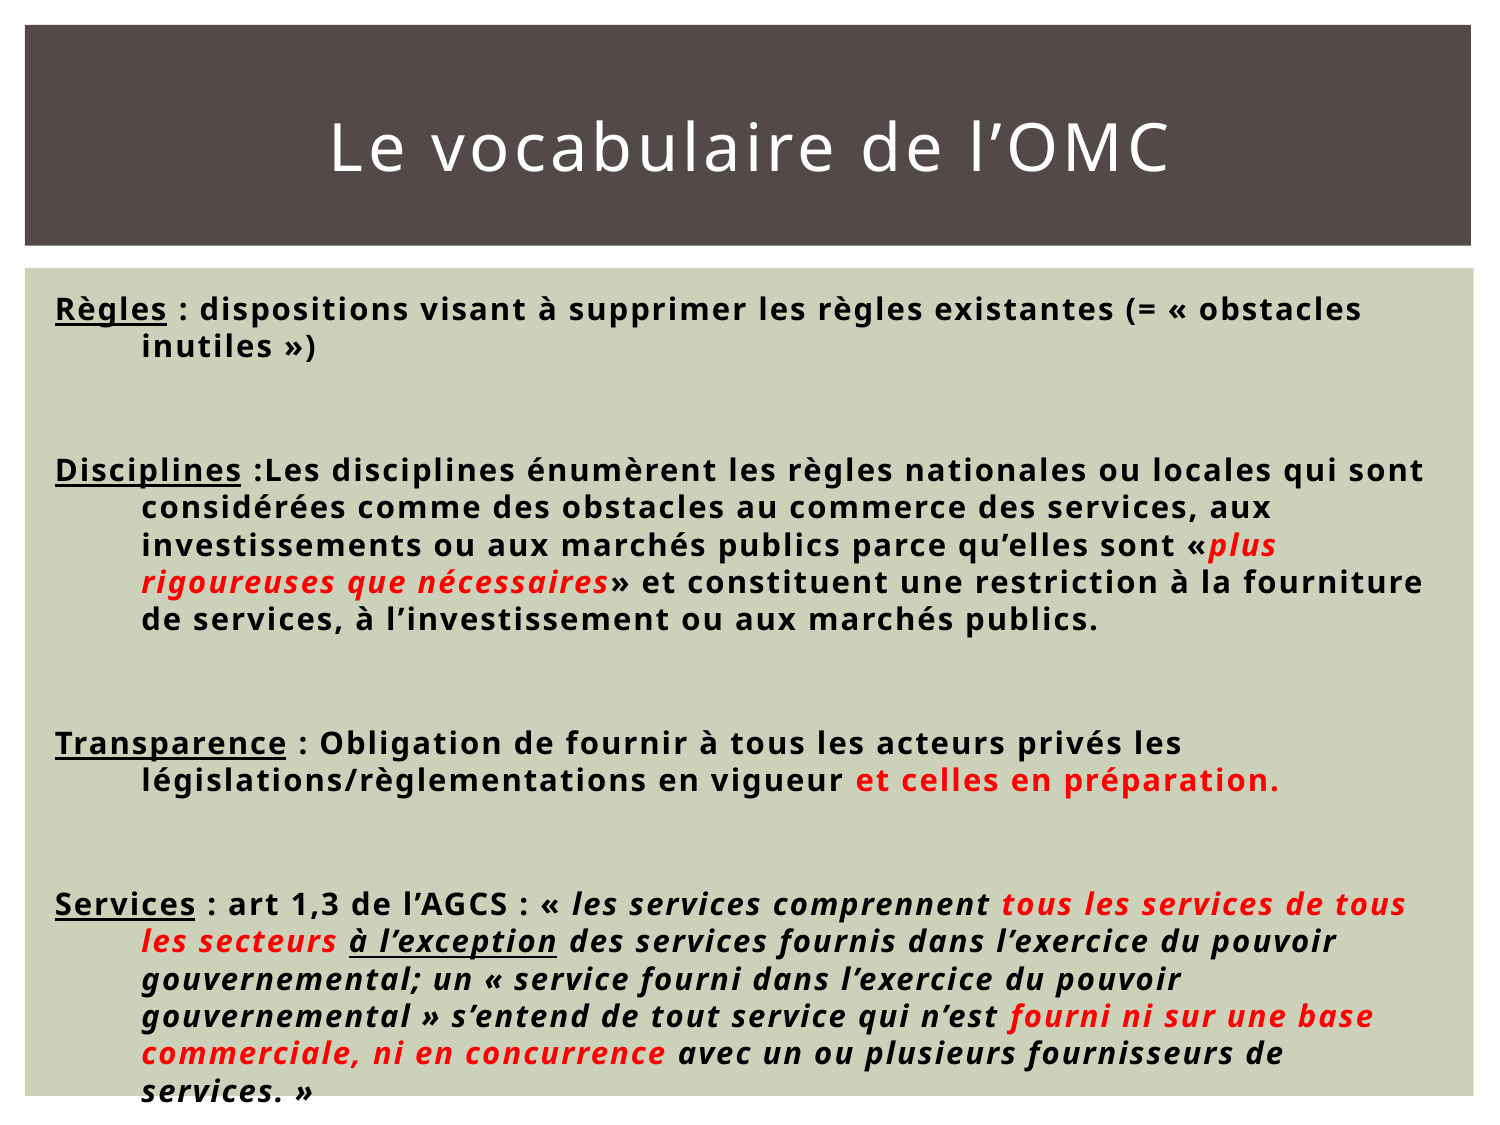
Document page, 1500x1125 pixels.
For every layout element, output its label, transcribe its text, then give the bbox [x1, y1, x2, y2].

list Règles : dispositions visant à supprimer les règles existantes (= « obstacles inutiles ») Disciplines :Les disciplines énumèrent les règles nationales ou locales qui sont considérées comme des obstacles au commerce des services, aux investissements ou aux marchés publics parce qu’elles sont «plus rigoureuses que nécessaires» et constituent une restriction à la fourniture de services, à l’investissement ou aux marchés publics. Transparence : Obligation de fournir à tous les acteurs privés les législations/règlementations en vigueur et celles en préparation. Services : art 1,3 de l’AGCS : « les services comprennent tous les services de tous les secteurs à l’exception des services fournis dans l’exercice du pouvoir gouvernemental; un « service fourni dans l’exercice du pouvoir gouvernemental » s’entend de tout service qui n’est fourni ni sur une base commerciale, ni en concurrence avec un ou plusieurs fournisseurs de services. » [27, 281, 1475, 1125]
title Le vocabulaire de l’OMC [62, 58, 1438, 232]
